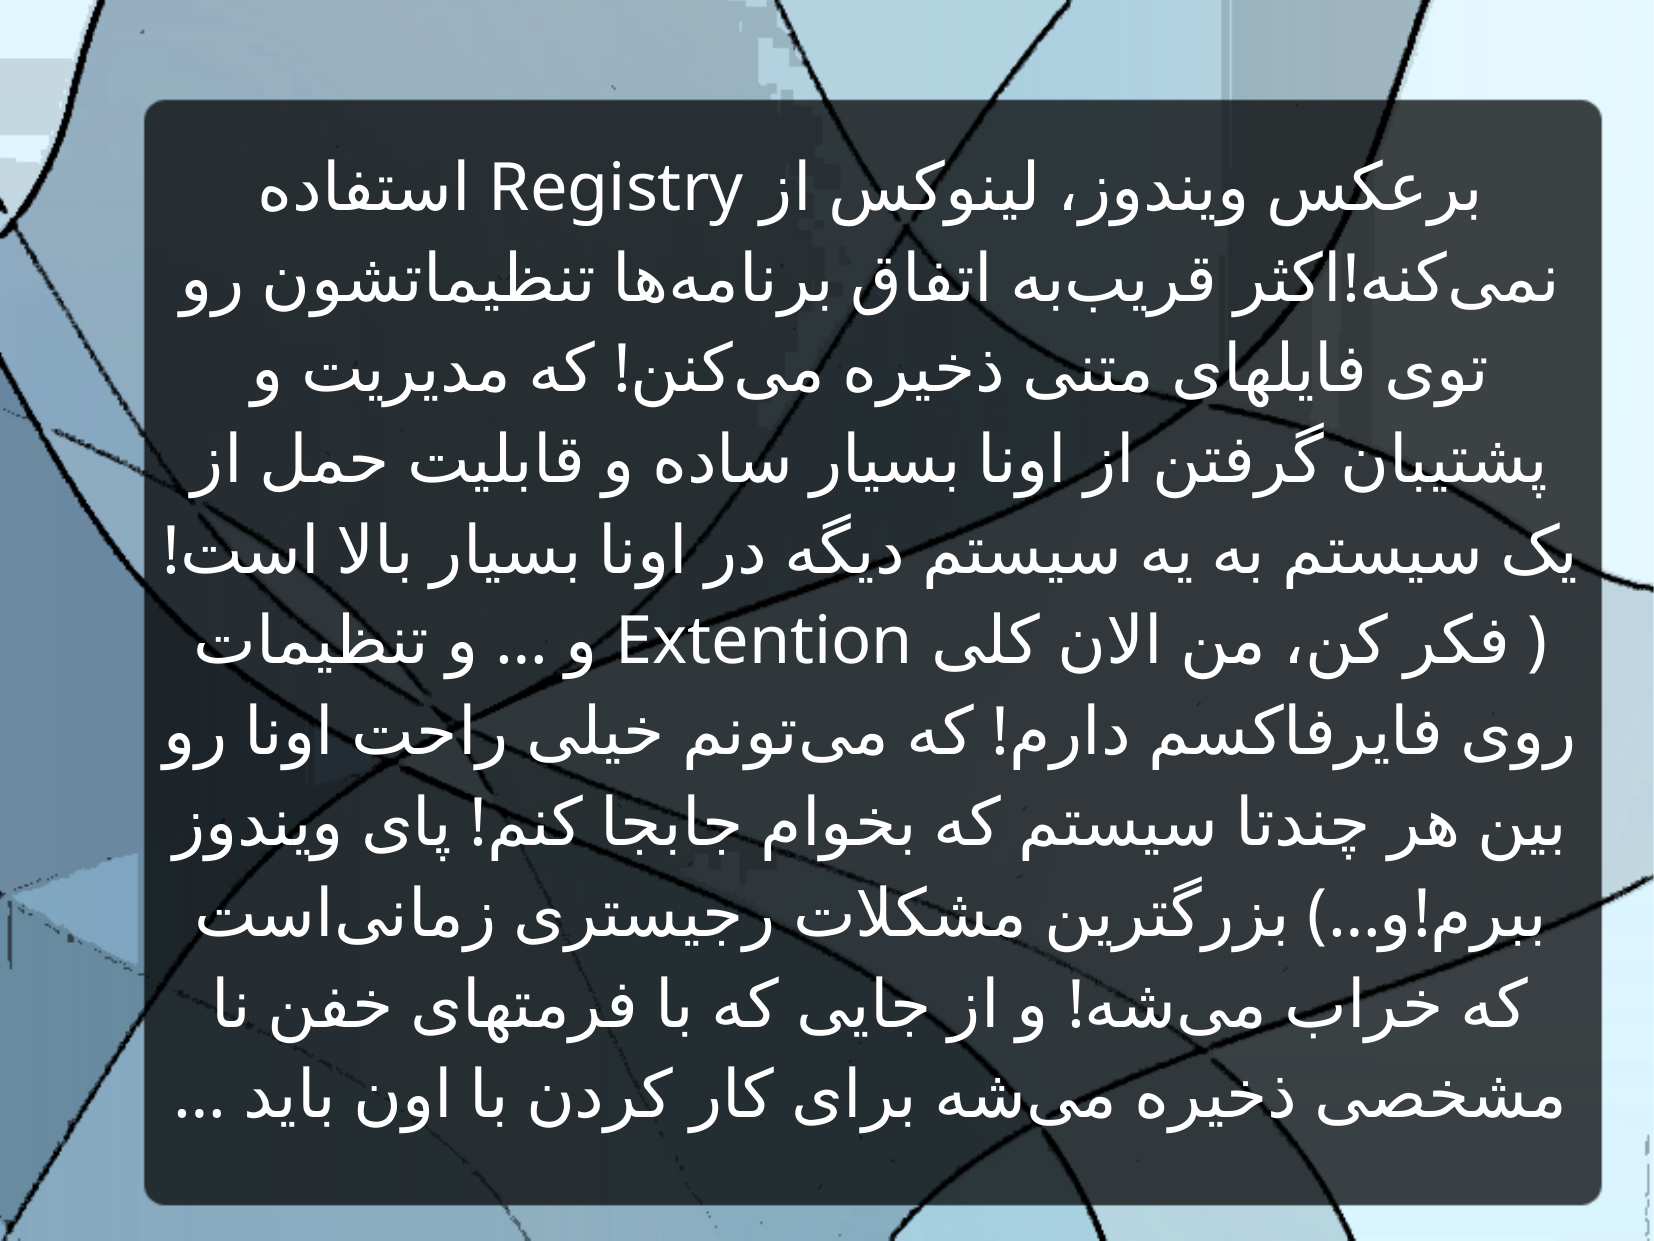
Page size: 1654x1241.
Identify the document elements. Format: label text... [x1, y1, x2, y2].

picture [0, 0, 1654, 1241]
subtitle برعکس ویندوز، لینوکس از Registry استفاده نمی‌کنه!اکثر قریب‌به اتفاق برنامه‌ها تنظیماتشون رو توی فایلهای متنی ذخیره می‌کنن! که مدیریت و پشتیبان گرفتن از اونا بسیار ساده و قابلیت حمل از یک سیستم به یه سیستم دیگه در اونا بسیار بالا است! ( فکر کن، من الان کلی Extention و … و تنظیمات روی فایرفاکسم دارم! که می‌تونم خیلی راحت اونا رو بین هر چندتا سیستم که بخوام جابجا کنم! پای ویندوز ببرم!و…) بزرگترین مشکلات رجیستری زمانی‌است که خراب می‌شه! و از جایی که با فرمتهای خفن نا مشخصی ذخیره می‌شه برای کار کردن با اون باید … [159, 115, 1583, 1161]
